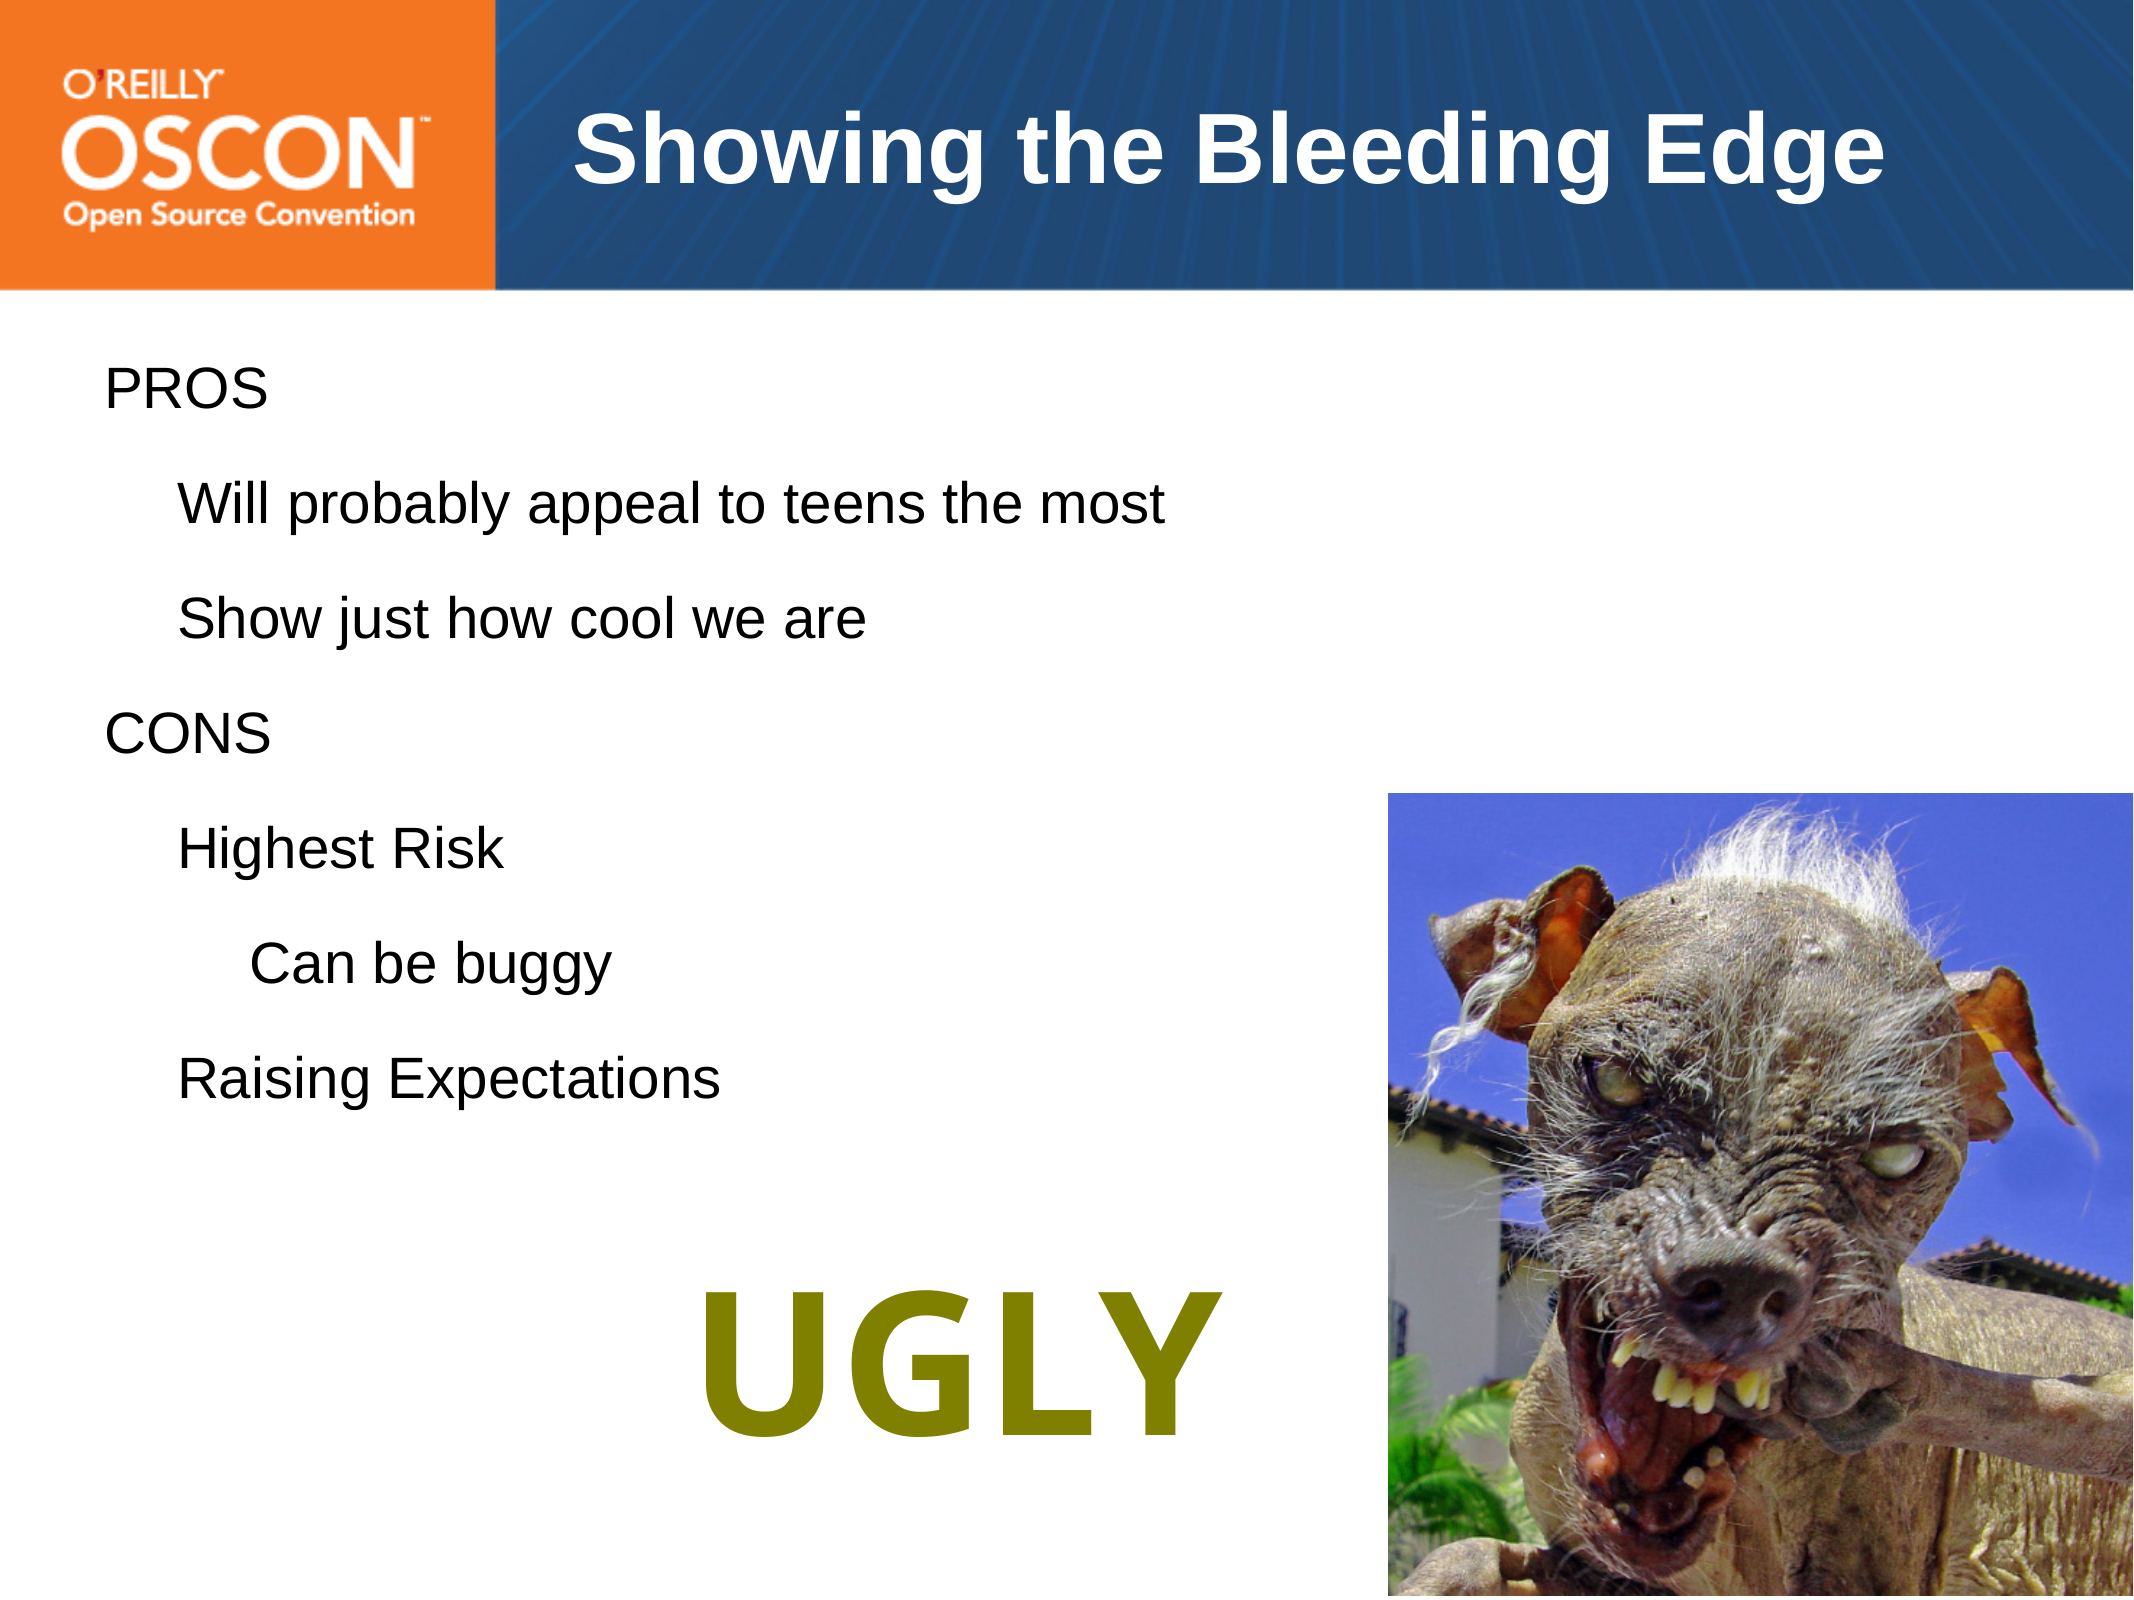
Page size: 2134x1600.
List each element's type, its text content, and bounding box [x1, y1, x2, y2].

text_box UGLY [675, 1214, 1388, 1460]
list PROS Will probably appeal to teens the most Show just how cool we are CONS Highest Risk Can be buggy Raising Expectations [60, 356, 2050, 1530]
picture [0, 0, 2134, 1600]
title Showing the Bleeding Edge [572, 48, 2086, 249]
